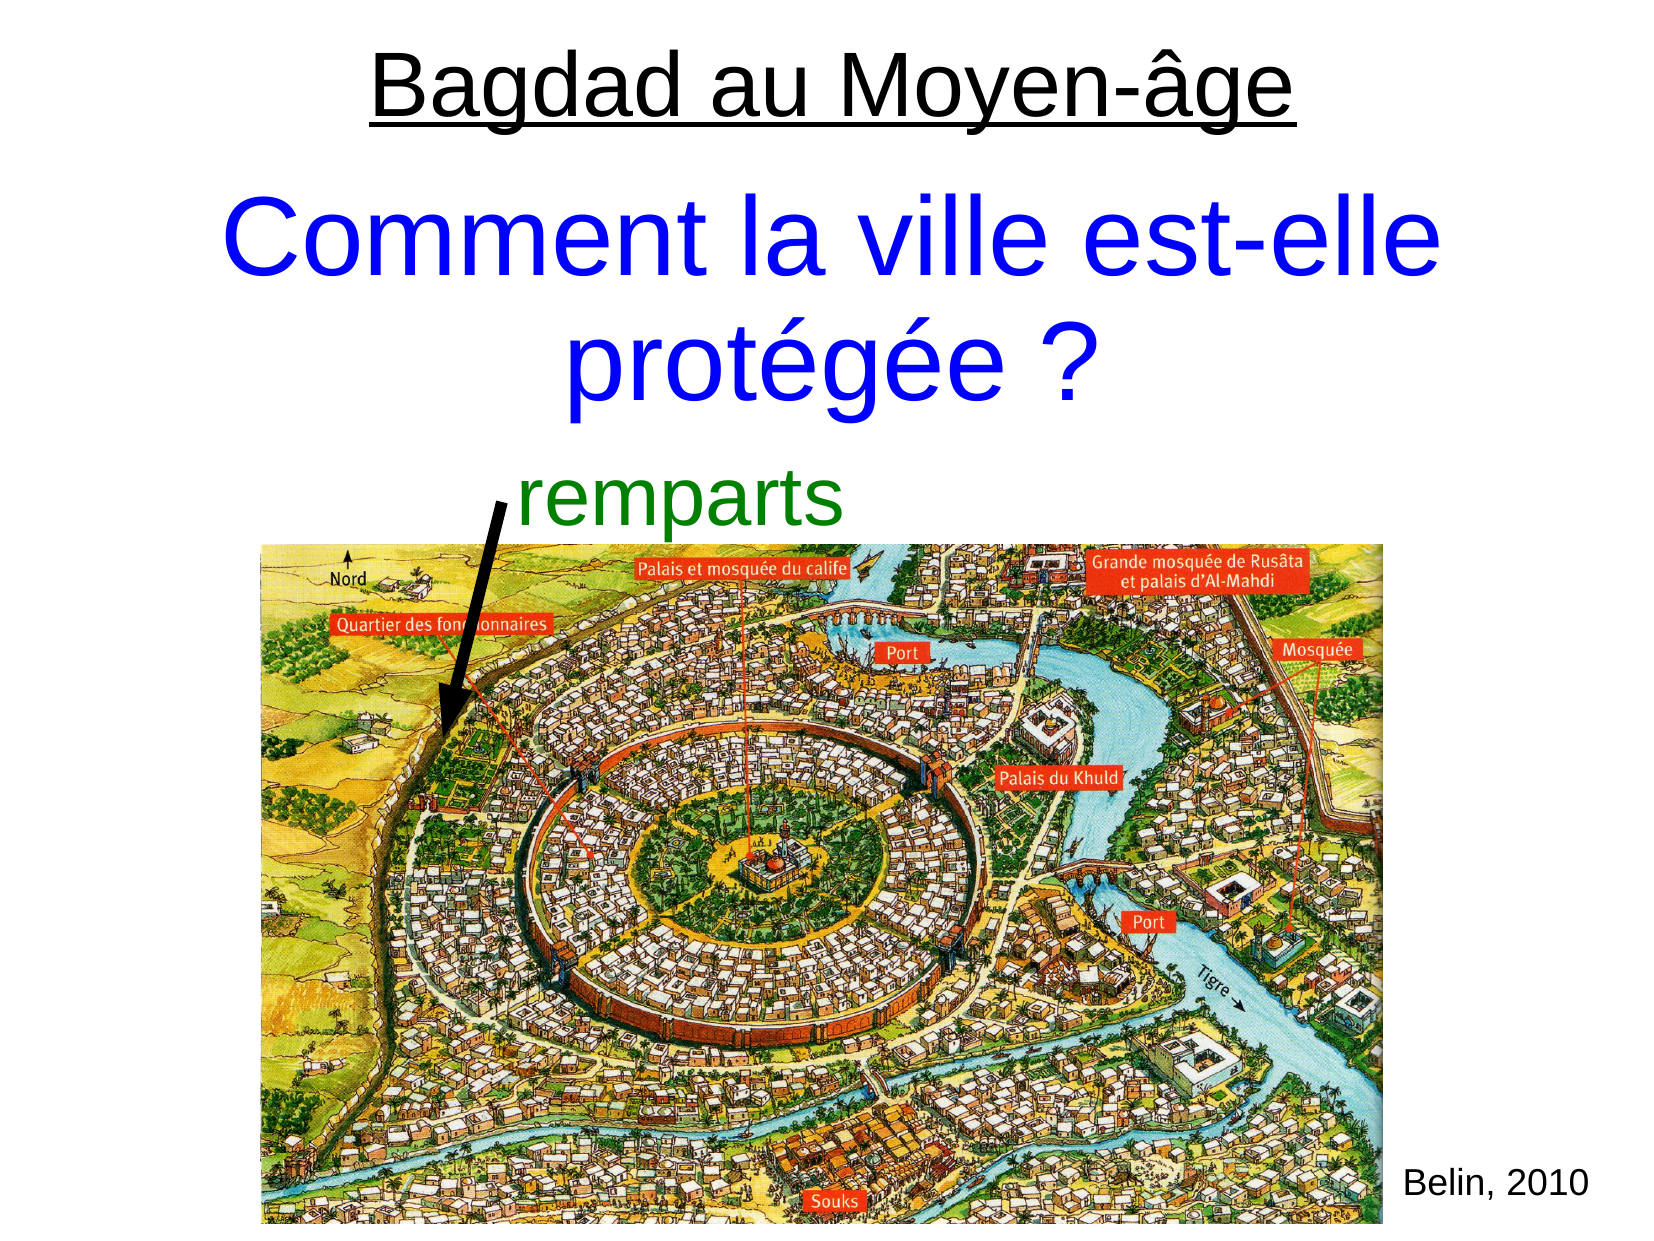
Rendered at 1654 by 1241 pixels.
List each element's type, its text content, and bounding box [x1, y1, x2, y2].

picture [260, 544, 1383, 1224]
text_box Belin, 2010 [1387, 1153, 1625, 1211]
title Comment la ville est-elle protégée ? [88, 173, 1577, 425]
title Bagdad au Moyen-âge [88, 33, 1577, 137]
text_box remparts [501, 442, 1004, 551]
